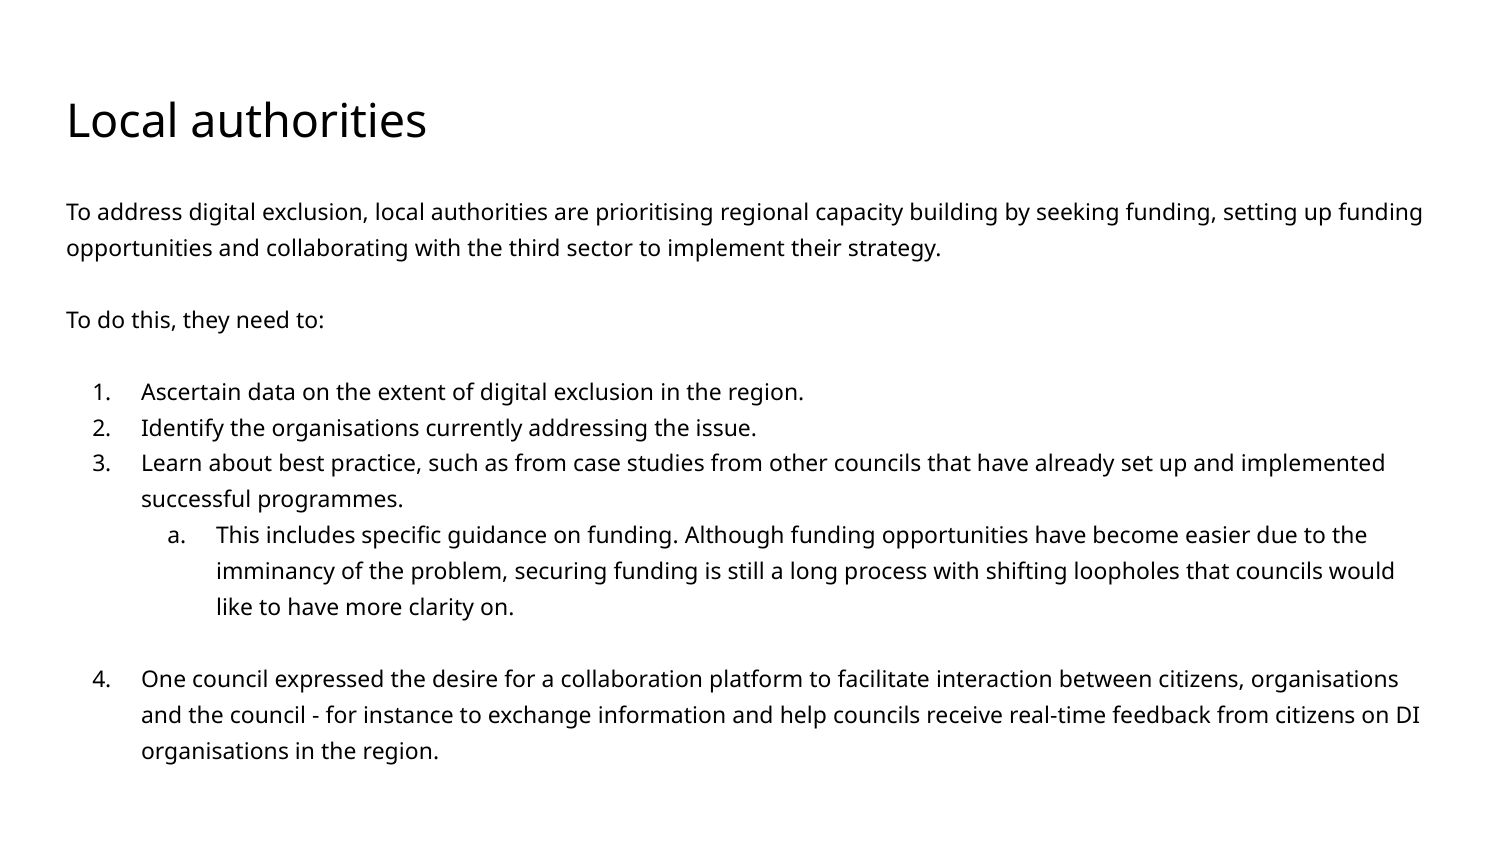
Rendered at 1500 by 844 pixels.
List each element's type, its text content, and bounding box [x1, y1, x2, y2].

list To address digital exclusion, local authorities are prioritising regional capacity building by seeking funding, setting up funding opportunities and collaborating with the third sector to implement their strategy. To do this, they need to: Ascertain data on the extent of digital exclusion in the region. Identify the organisations currently addressing the issue. Learn about best practice, such as from case studies from other councils that have already set up and implemented successful programmes. This includes specific guidance on funding. Although funding opportunities have become easier due to the imminancy of the problem, securing funding is still a long process with shifting loopholes that councils would like to have more clarity on. One council expressed the desire for a collaboration platform to facilitate interaction between citizens, organisations and the council - for instance to exchange information and help councils receive real-time feedback from citizens on DI organisations in the region. [51, 176, 1449, 841]
title Local authorities [51, 72, 1449, 167]
